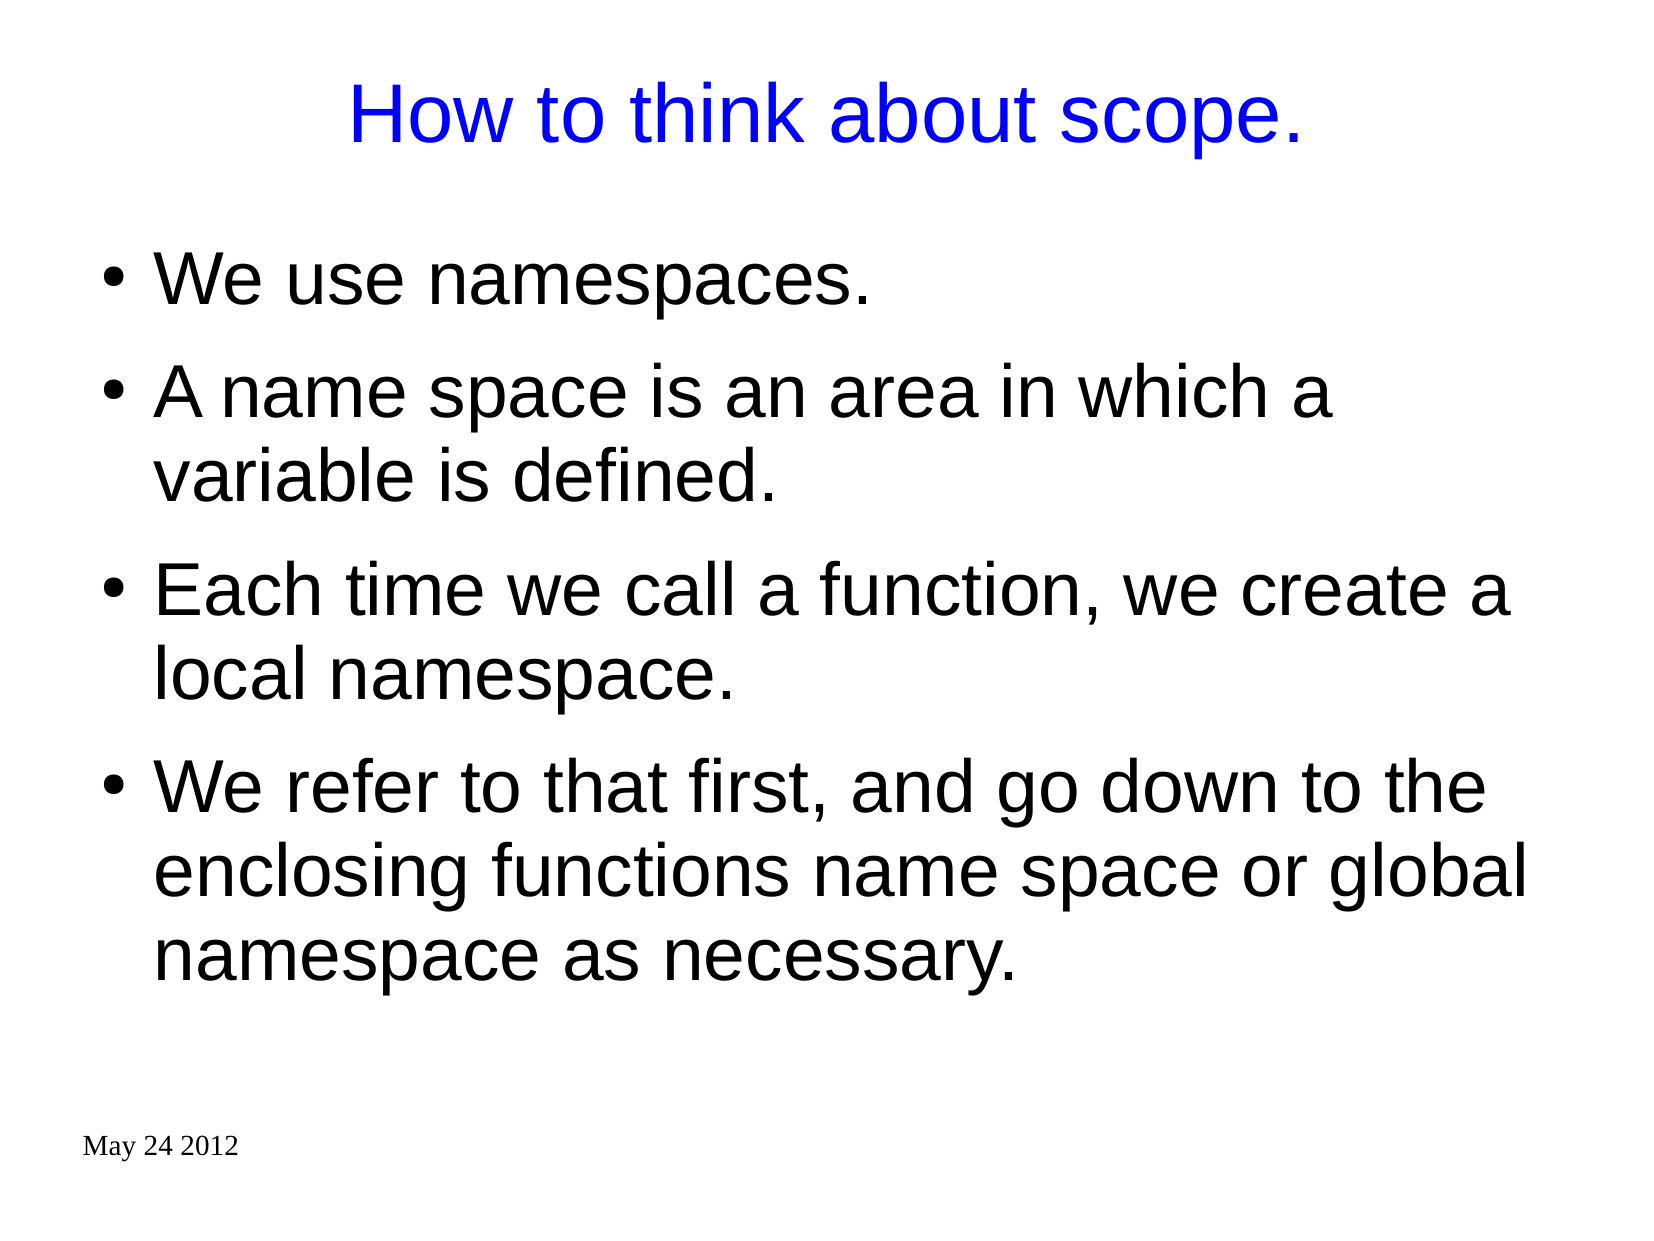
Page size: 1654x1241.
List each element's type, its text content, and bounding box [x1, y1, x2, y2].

title How to think about scope. [82, 49, 1571, 178]
list We use namespaces. A name space is an area in which a variable is defined. Each time we call a function, we create a local namespace. We refer to that first, and go down to the enclosing functions name space or global namespace as necessary. [82, 236, 1571, 1109]
